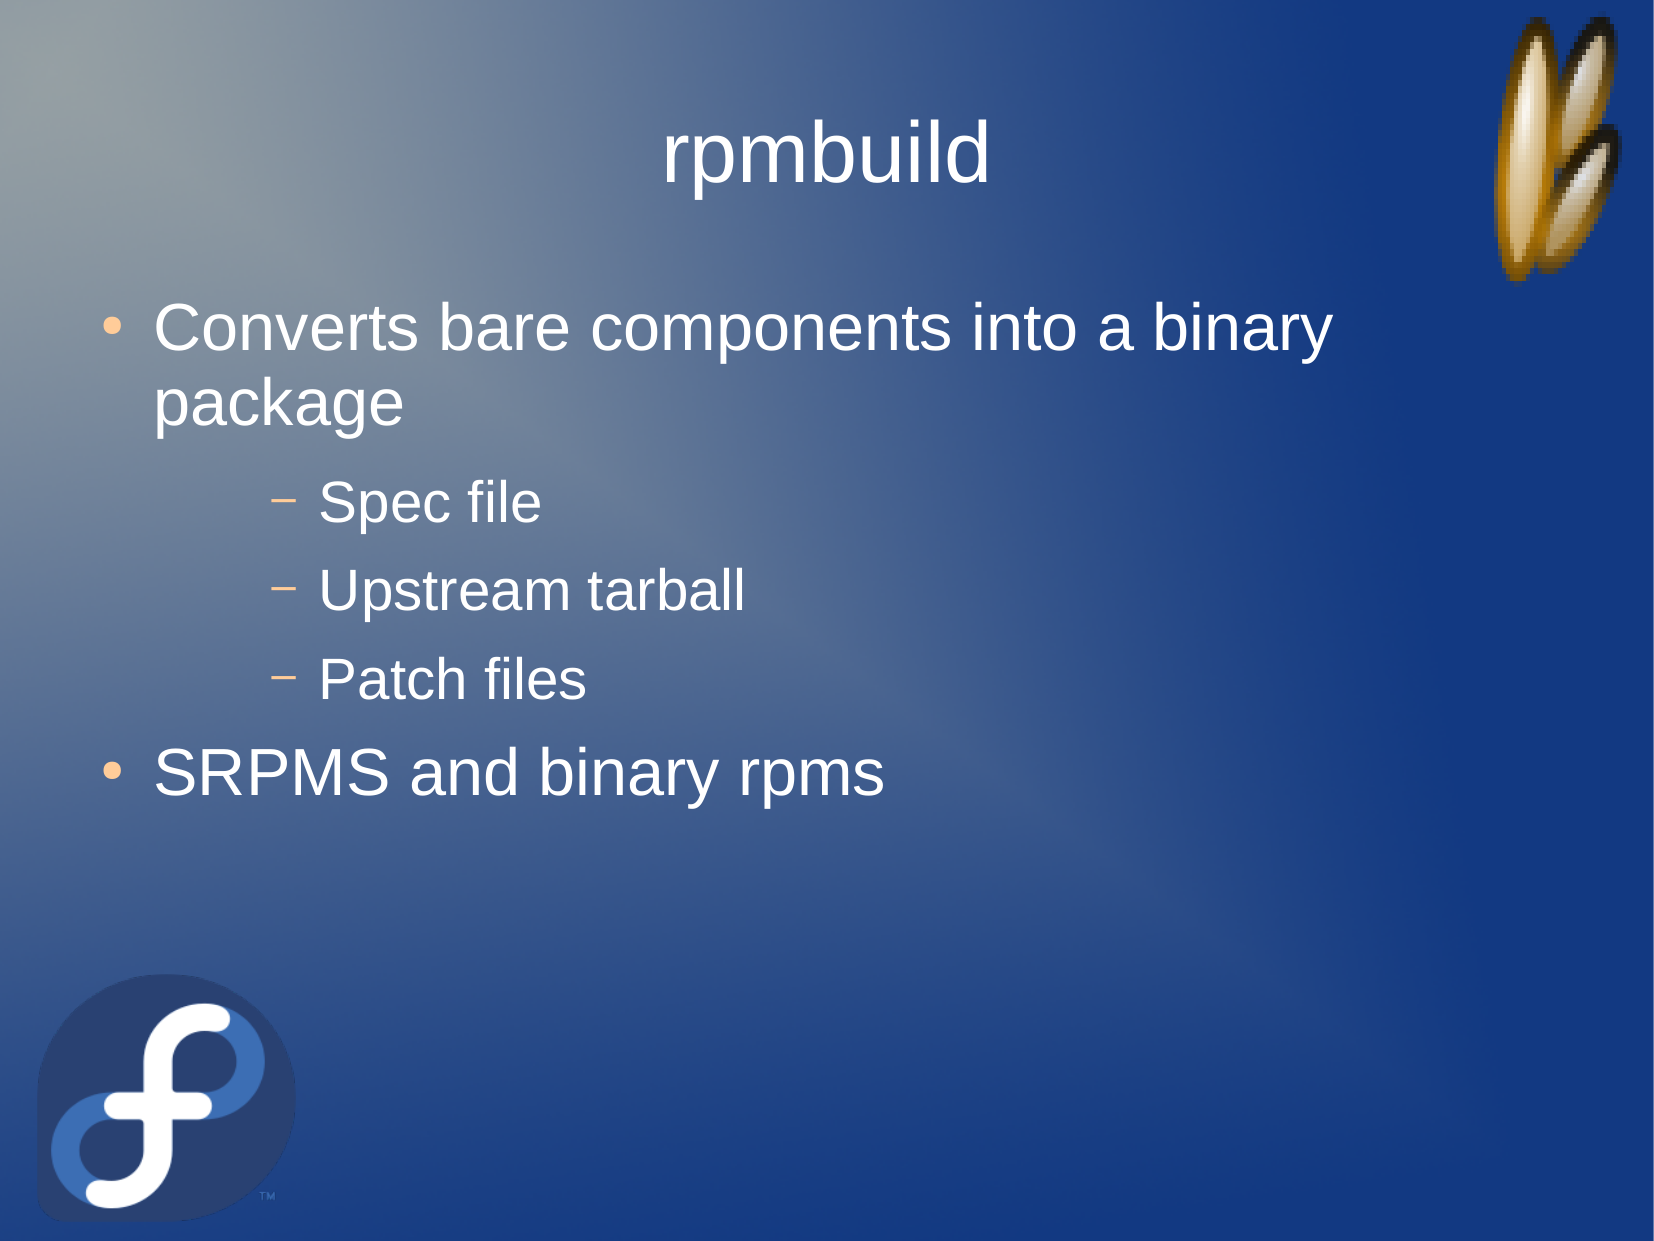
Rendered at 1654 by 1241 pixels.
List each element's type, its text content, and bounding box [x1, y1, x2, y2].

title rpmbuild [82, 49, 1571, 257]
picture [0, 0, 1654, 1241]
list Converts bare components into a binary package Spec file Upstream tarball Patch files SRPMS and binary rpms [82, 290, 1571, 1109]
